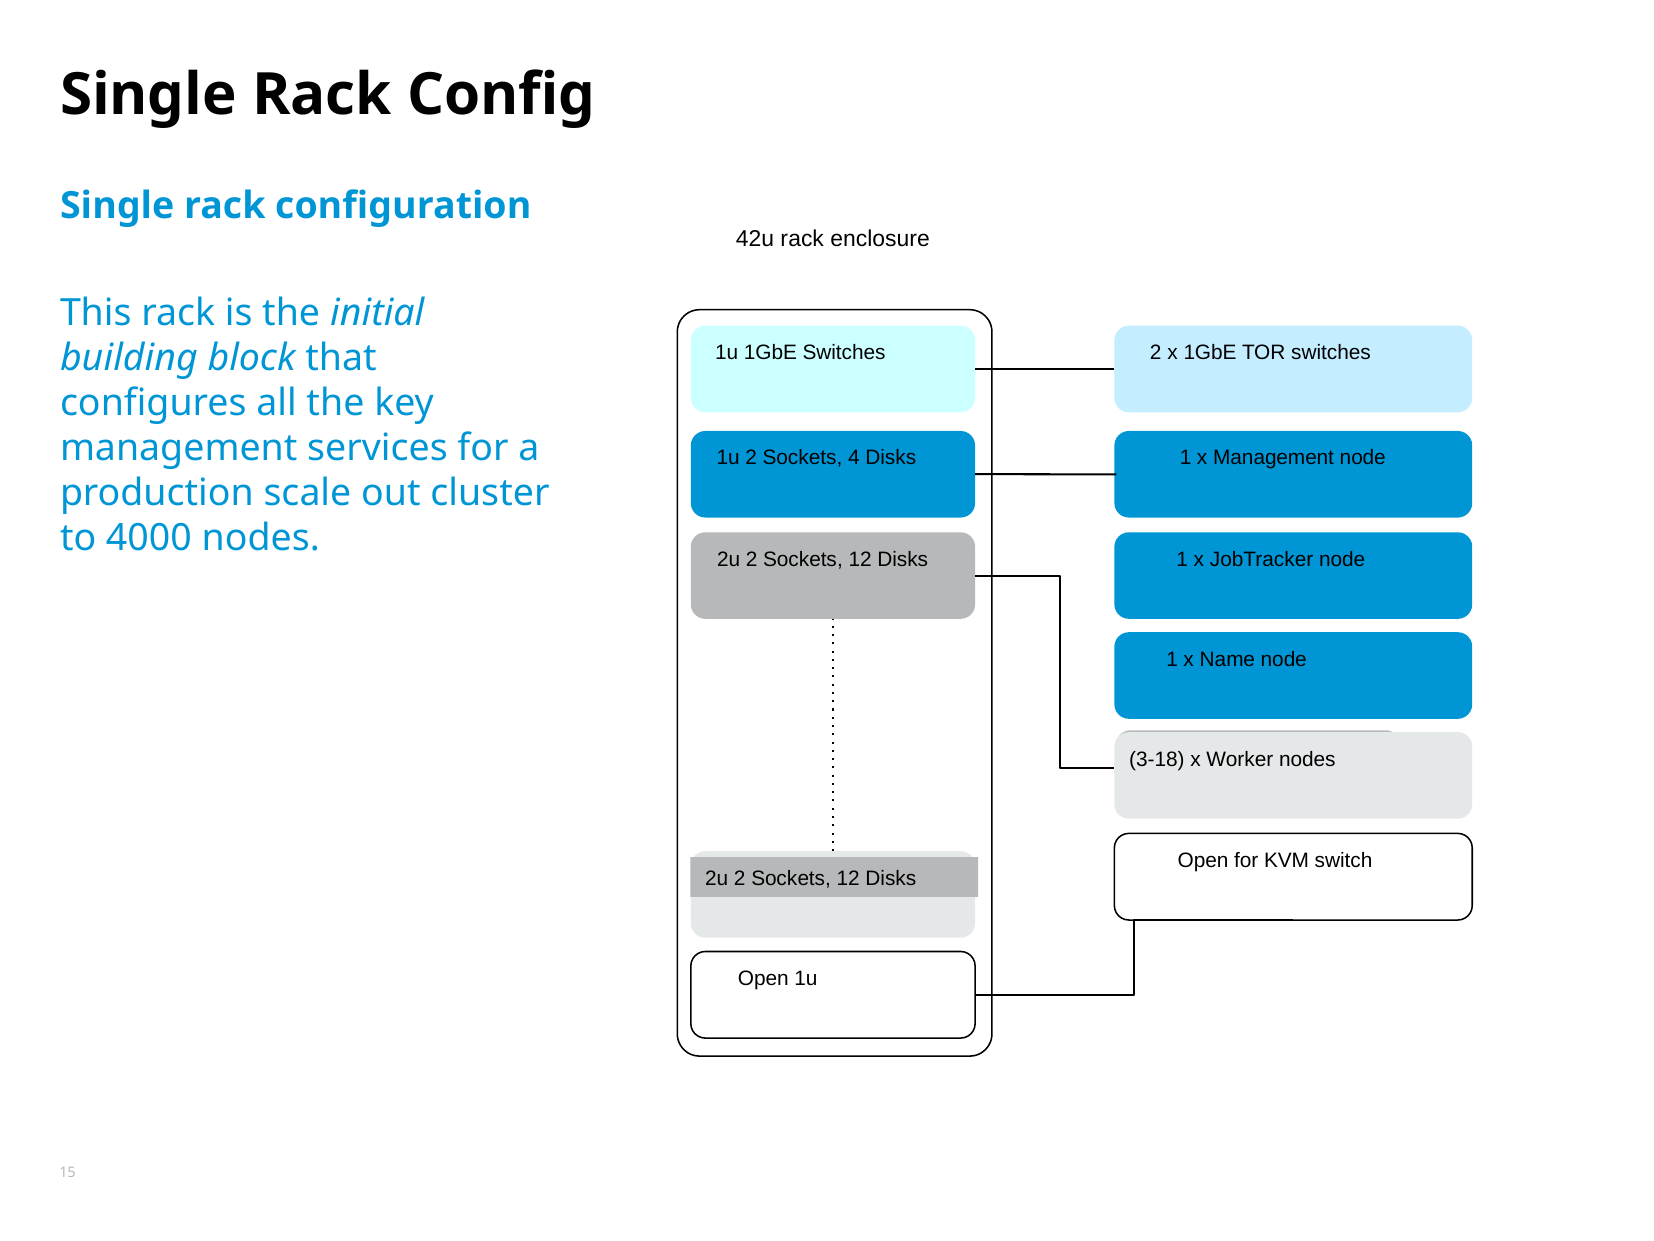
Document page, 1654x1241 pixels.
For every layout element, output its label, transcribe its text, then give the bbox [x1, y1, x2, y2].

text_box Open for KVM switch [1162, 839, 1388, 880]
text_box 42u rack enclosure [721, 215, 945, 259]
text_box [1114, 325, 1473, 413]
text_box 2u 2 Sockets, 12 Disks [690, 857, 979, 897]
text_box 1u 2 Sockets, 4 Disks [701, 436, 932, 477]
text_box [1114, 730, 1473, 819]
text_box Open 1u [723, 957, 833, 998]
text_box [677, 309, 992, 1057]
text_box [1114, 833, 1473, 921]
text_box [1114, 532, 1473, 619]
text_box (3-18) x Worker nodes [1114, 738, 1433, 778]
text_box 2 x 1GbE TOR switches [1094, 331, 1386, 372]
text_box 1u 1GbE Switches [700, 331, 907, 372]
subtitle Single rack configuration This rack is the initial building block that configures all the key management services for a production scale out cluster to 4000 nodes. [59, 181, 565, 248]
title Single Rack Config [59, 56, 1528, 161]
text_box [1114, 430, 1473, 518]
text_box 2u 2 Sockets, 12 Disks [702, 537, 944, 578]
text_box 1 x Management node [1164, 436, 1401, 477]
text_box [1114, 632, 1473, 719]
text_box 1 x JobTracker node [1161, 537, 1381, 578]
text_box 1 x Name node [1151, 638, 1322, 678]
